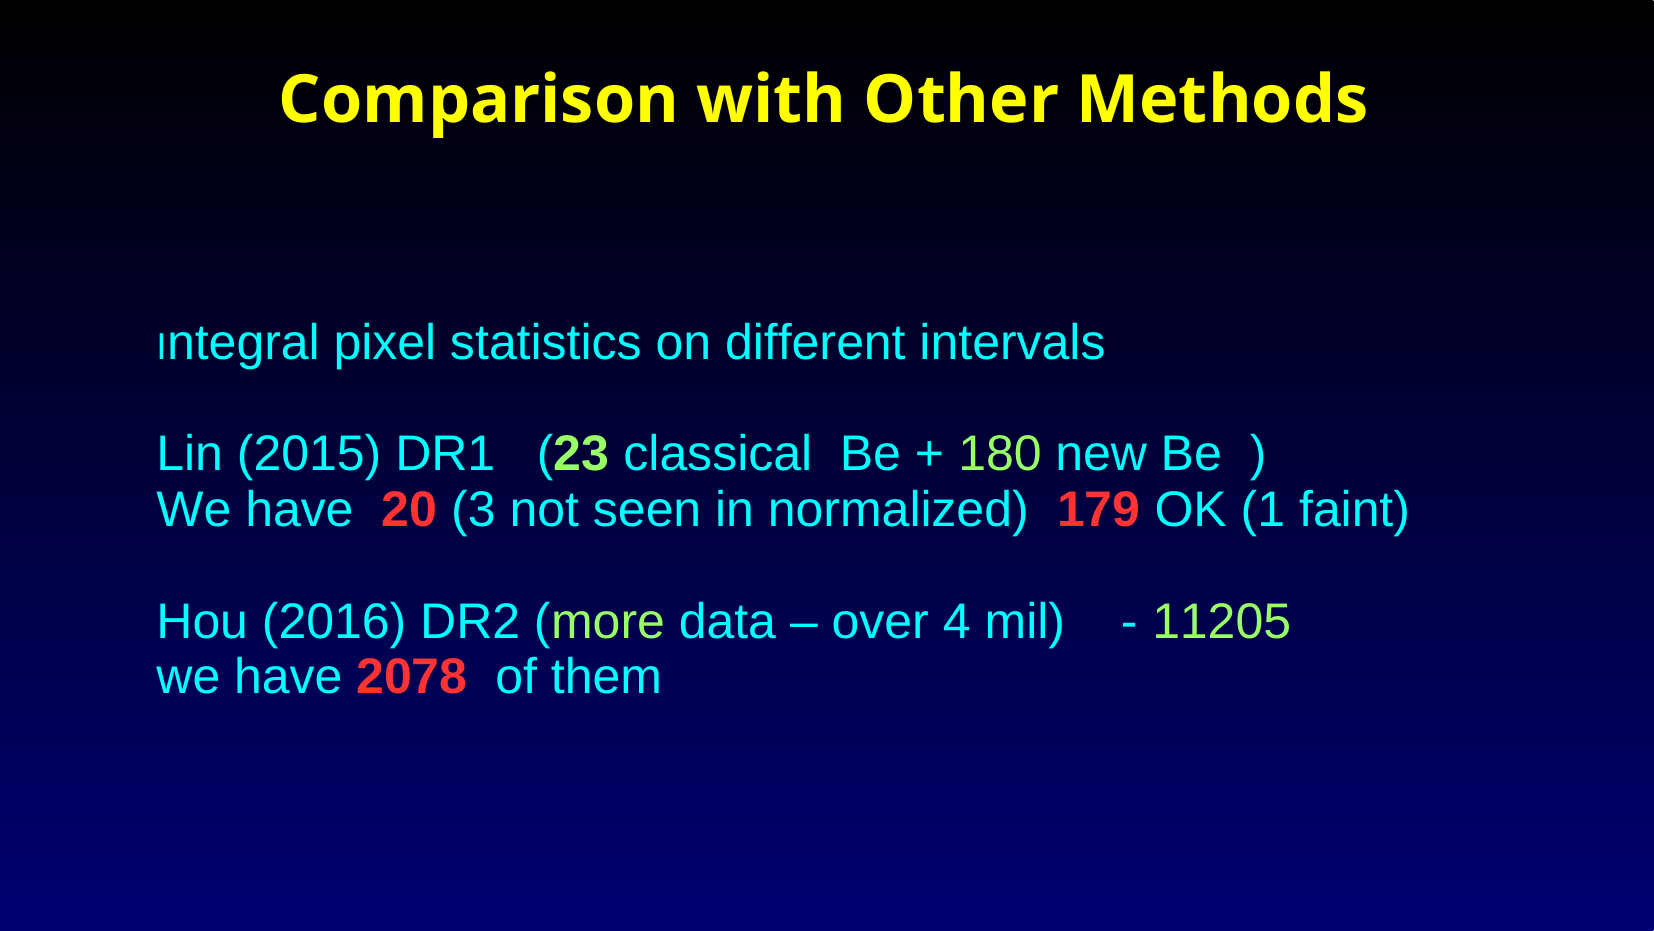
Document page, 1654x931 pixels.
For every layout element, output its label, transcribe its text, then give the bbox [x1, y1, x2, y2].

text_box Integral pixel statistics on different intervals Lin (2015) DR1 (23 classical Be + 180 new Be ) We have 20 (3 not seen in normalized) 179 OK (1 faint) Hou (2016) DR2 (more data – over 4 mil) - 11205 we have 2078 of them [141, 306, 1548, 796]
title Comparison with Other Methods [117, 15, 1565, 178]
list [59, 212, 1561, 931]
